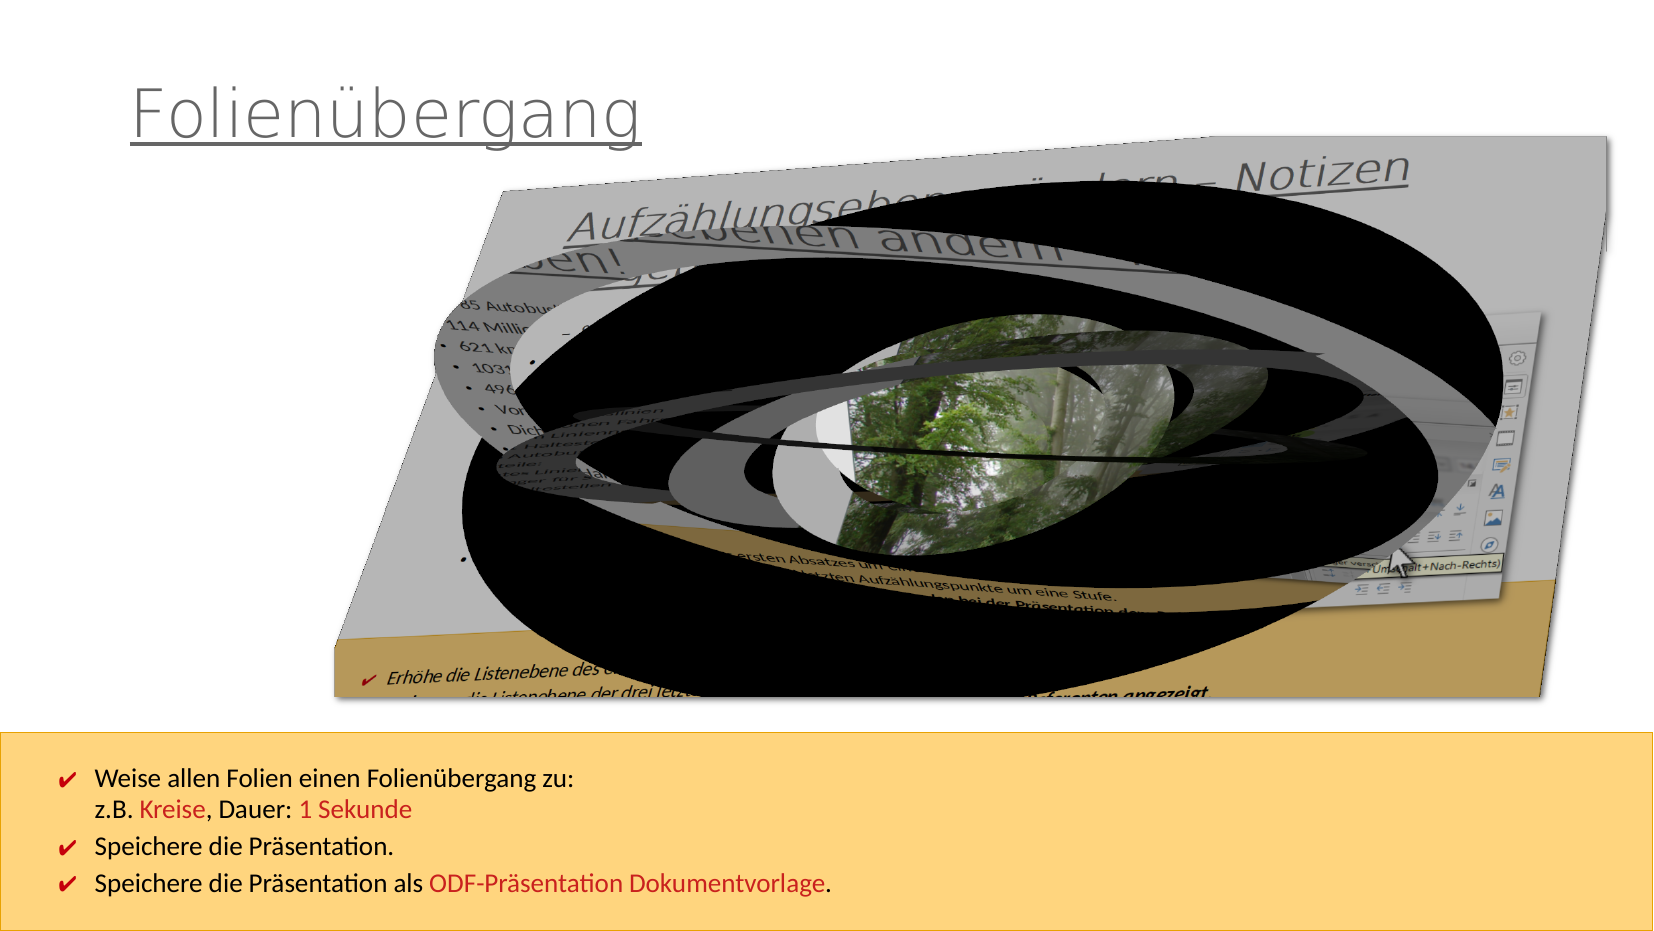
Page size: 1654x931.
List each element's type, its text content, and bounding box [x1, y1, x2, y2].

text_box Weise allen Folien einen Folienübergang zu: z.B. Kreise, Dauer: 1 Sekunde Speichere die Präsentation. Speichere die Präsentation als ODF-Präsentation Dokumentvorlage. [0, 732, 1653, 931]
picture [327, 129, 1619, 709]
title Folienübergang [129, 37, 1571, 193]
